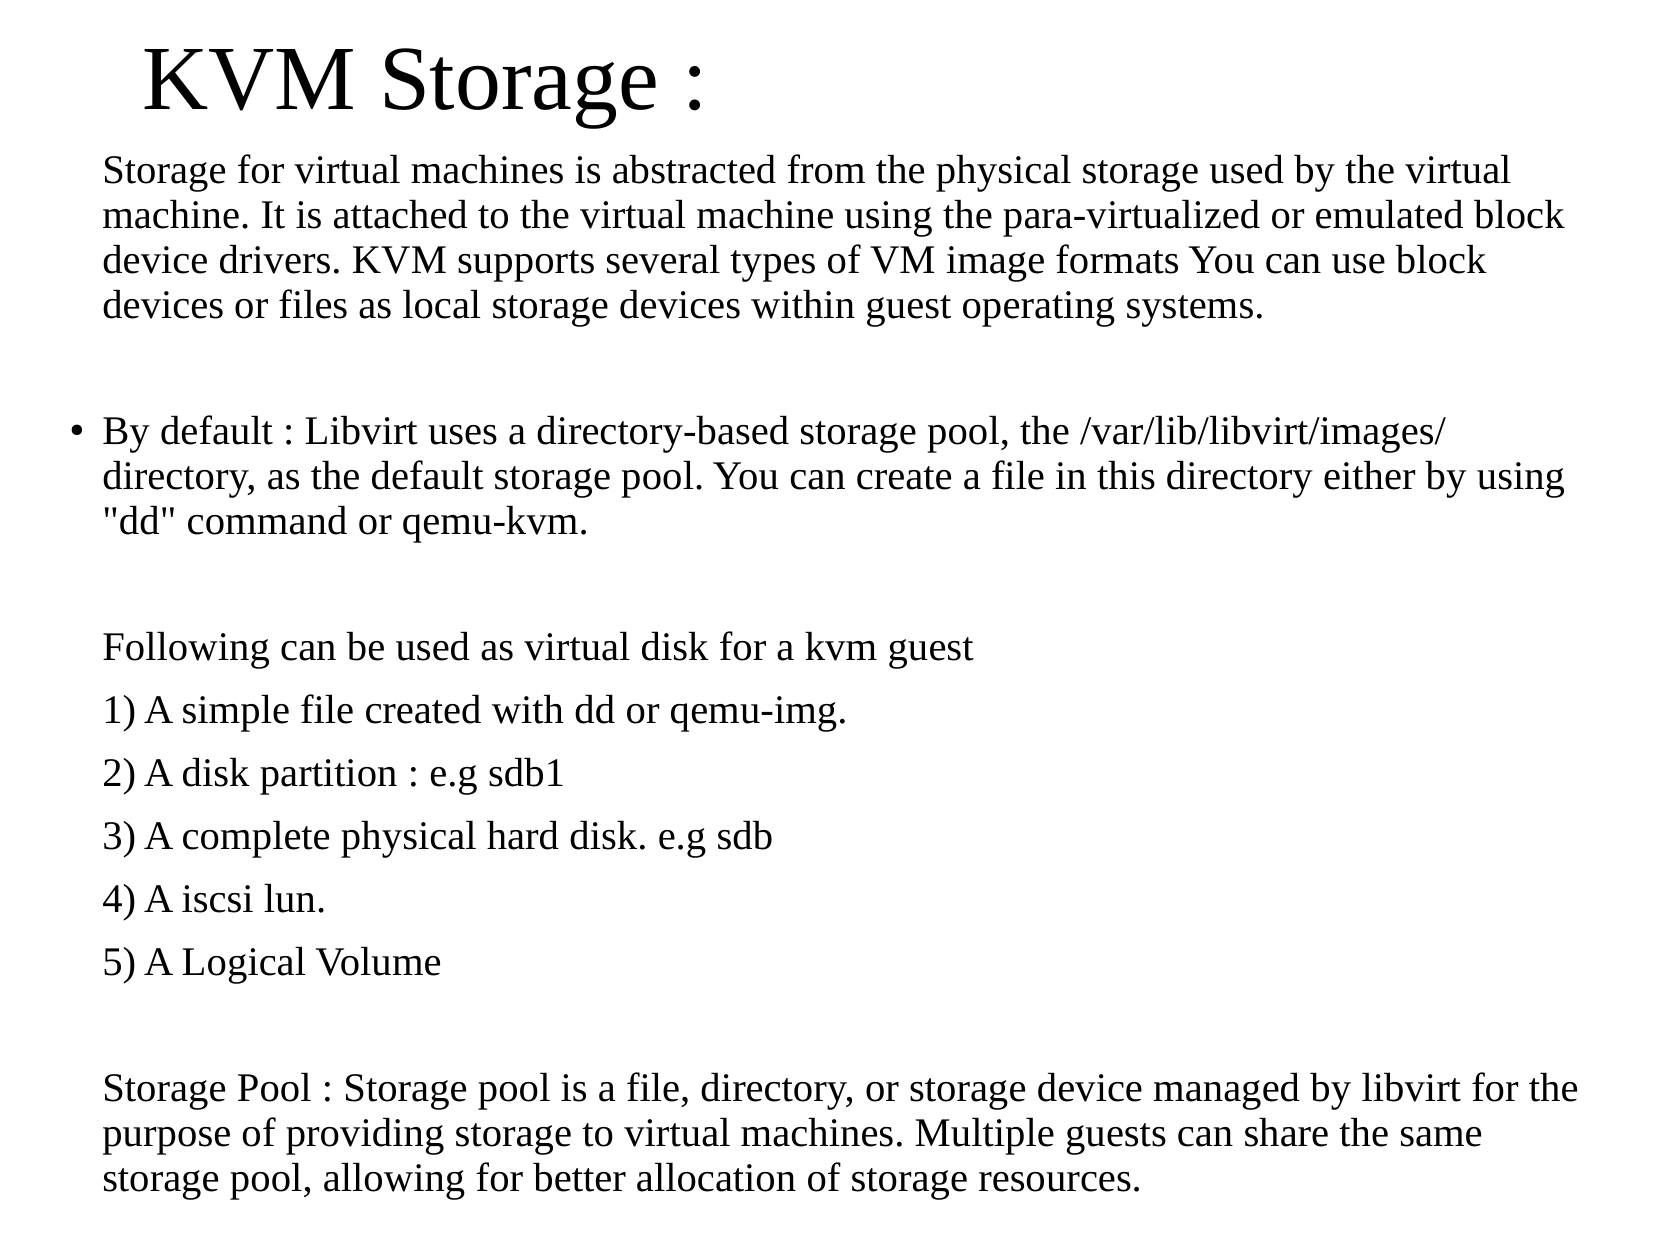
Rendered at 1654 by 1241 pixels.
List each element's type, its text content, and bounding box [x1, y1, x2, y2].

title KVM Storage : [82, 27, 768, 130]
list Storage for virtual machines is abstracted from the physical storage used by the virtual machine. It is attached to the virtual machine using the para-virtualized or emulated block device drivers. KVM supports several types of VM image formats You can use block devices or files as local storage devices within guest operating systems. By default : Libvirt uses a directory-based storage pool, the /var/lib/libvirt/images/ directory, as the default storage pool. You can create a file in this directory either by using "dd" command or qemu-kvm. Following can be used as virtual disk for a kvm guest 1) A simple file created with dd or qemu-img. 2) A disk partition : e.g sdb1 3) A complete physical hard disk. e.g sdb 4) A iscsi lun. 5) A Logical Volume Storage Pool : Storage pool is a file, directory, or storage device managed by libvirt for the purpose of providing storage to virtual machines. Multiple guests can share the same storage pool, allowing for better allocation of storage resources. [59, 147, 1595, 1211]
